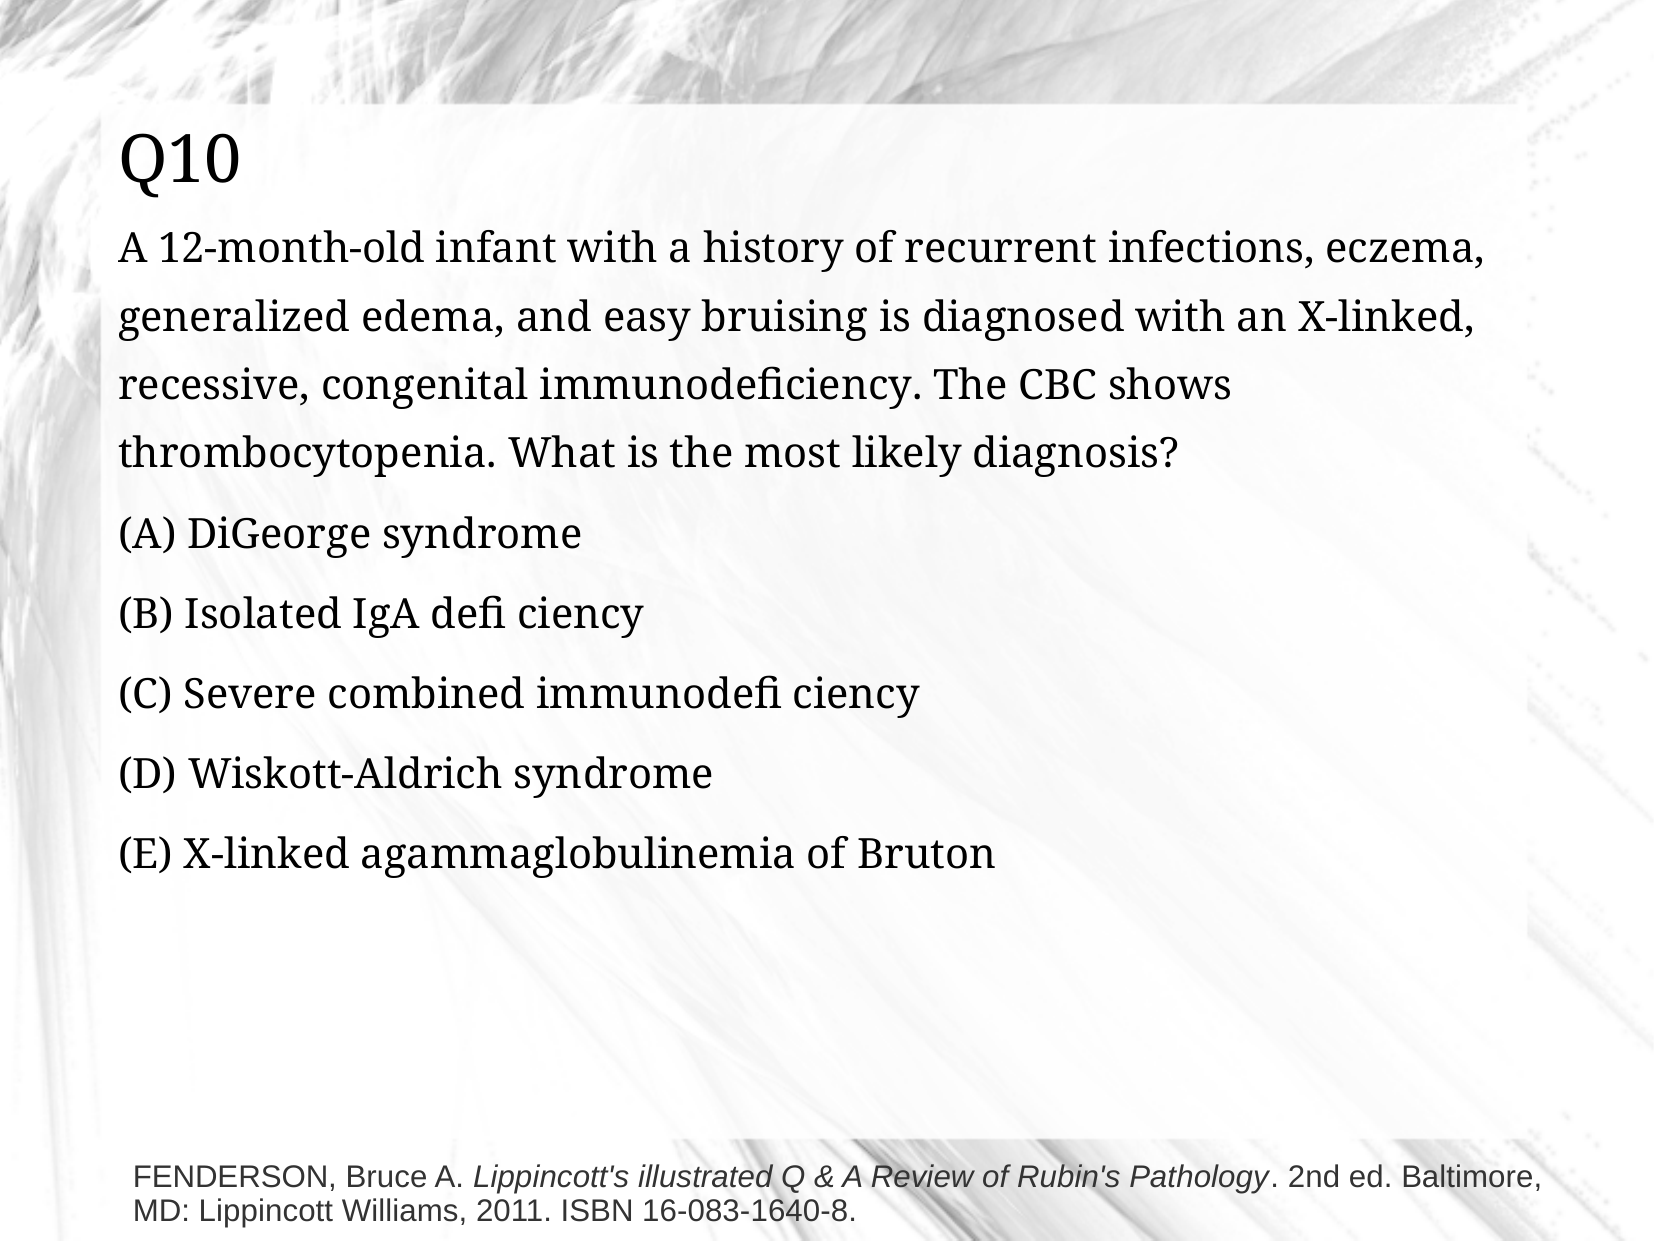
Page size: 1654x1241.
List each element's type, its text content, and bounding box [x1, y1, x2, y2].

text_box FENDERSON, Bruce A. Lippincott's illustrated Q & A Review of Rubin's Pathology. 2nd ed. Baltimore, MD: Lippincott Williams, 2011. ISBN 16-083-1640-8. [118, 1151, 1565, 1236]
list A 12-month-old infant with a history of recurrent infections, eczema, generalized edema, and easy bruising is diagnosed with an X-linked, recessive, congenital immunodeficiency. The CBC shows thrombocytopenia. What is the most likely diagnosis? (A) DiGeorge syndrome (B) Isolated IgA defi ciency (C) Severe combined immunodefi ciency (D) Wiskott-Aldrich syndrome (E) X-linked agammaglobulinemia of Bruton [118, 206, 1565, 1139]
picture [0, 0, 1654, 1241]
title Q10 [118, 107, 1506, 206]
